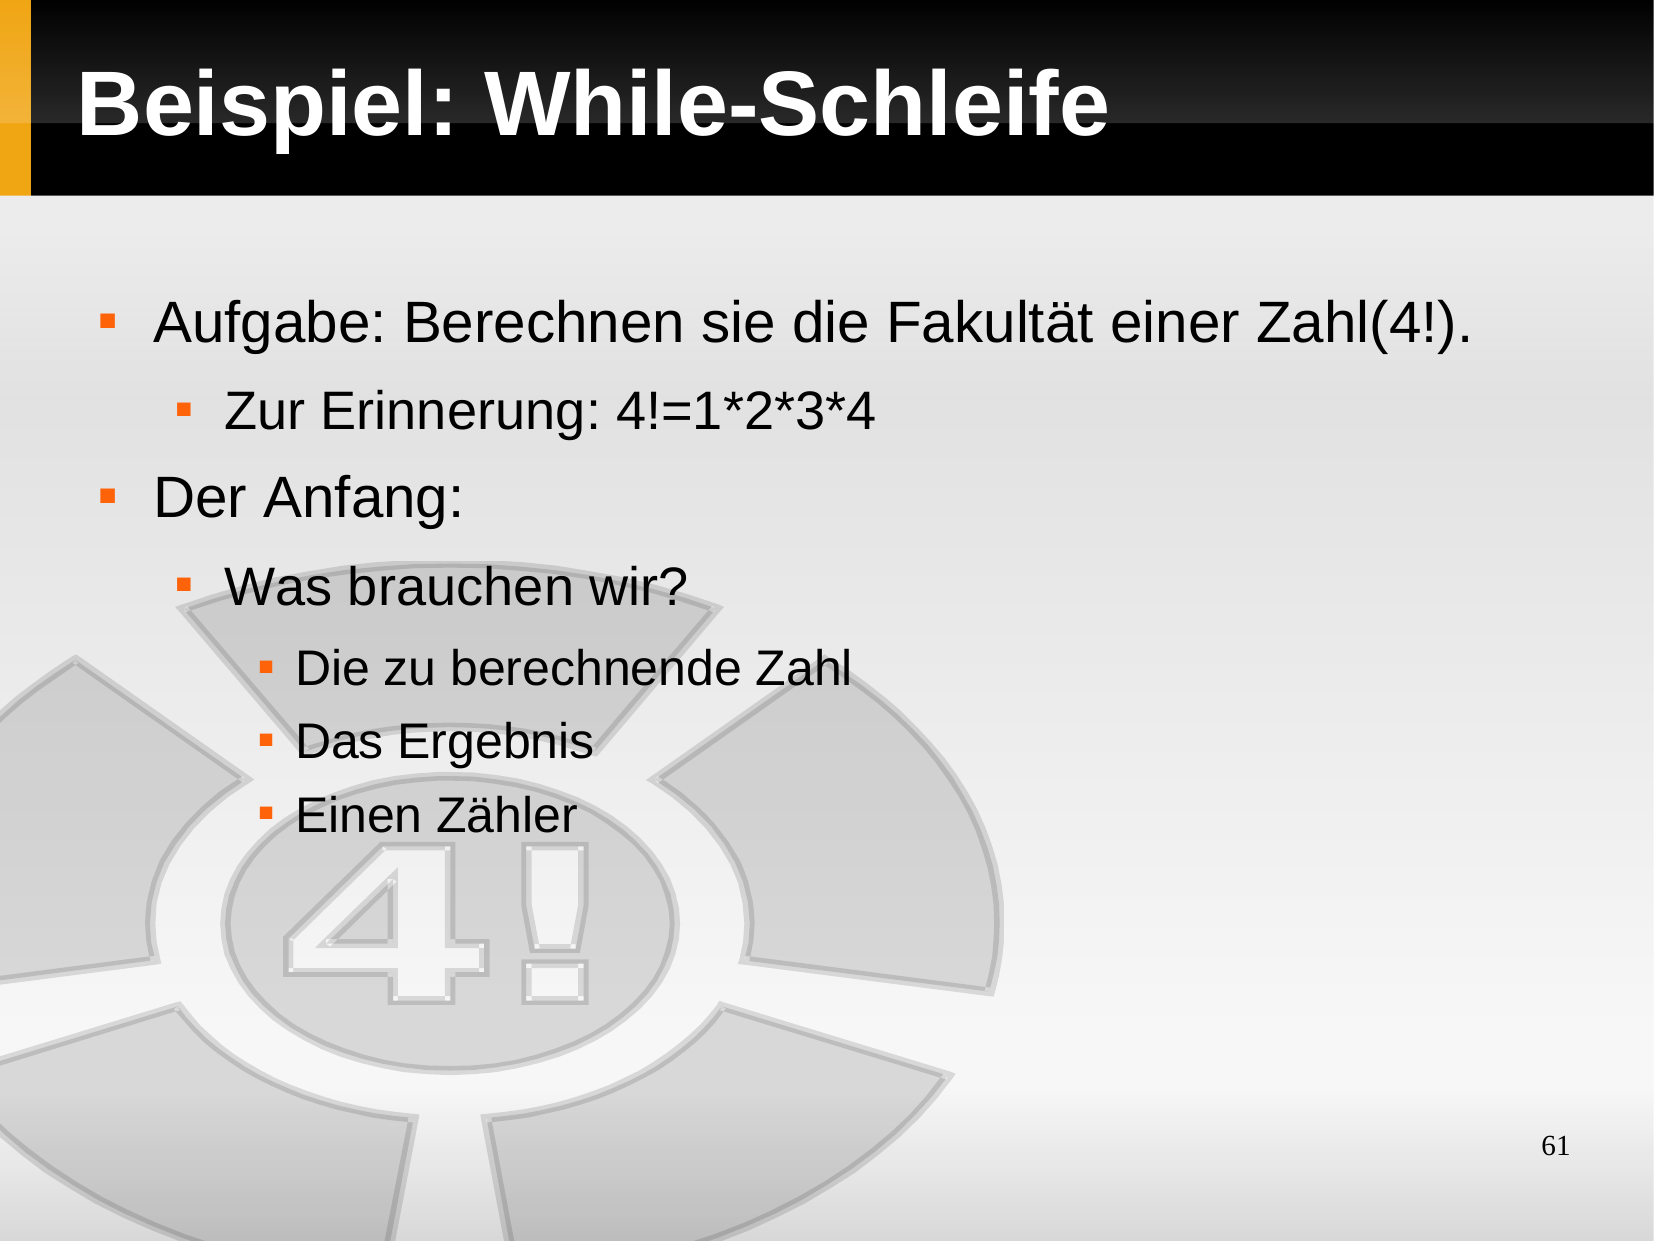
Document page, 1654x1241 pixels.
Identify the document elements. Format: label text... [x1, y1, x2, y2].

list Aufgabe: Berechnen sie die Fakultät einer Zahl(4!). Zur Erinnerung: 4!=1*2*3*4 Der Anfang: Was brauchen wir? Die zu berechnende Zahl Das Ergebnis Einen Zähler [82, 290, 1571, 1094]
picture [0, 0, 1654, 1241]
title Beispiel: While-Schleife [76, 7, 1565, 200]
